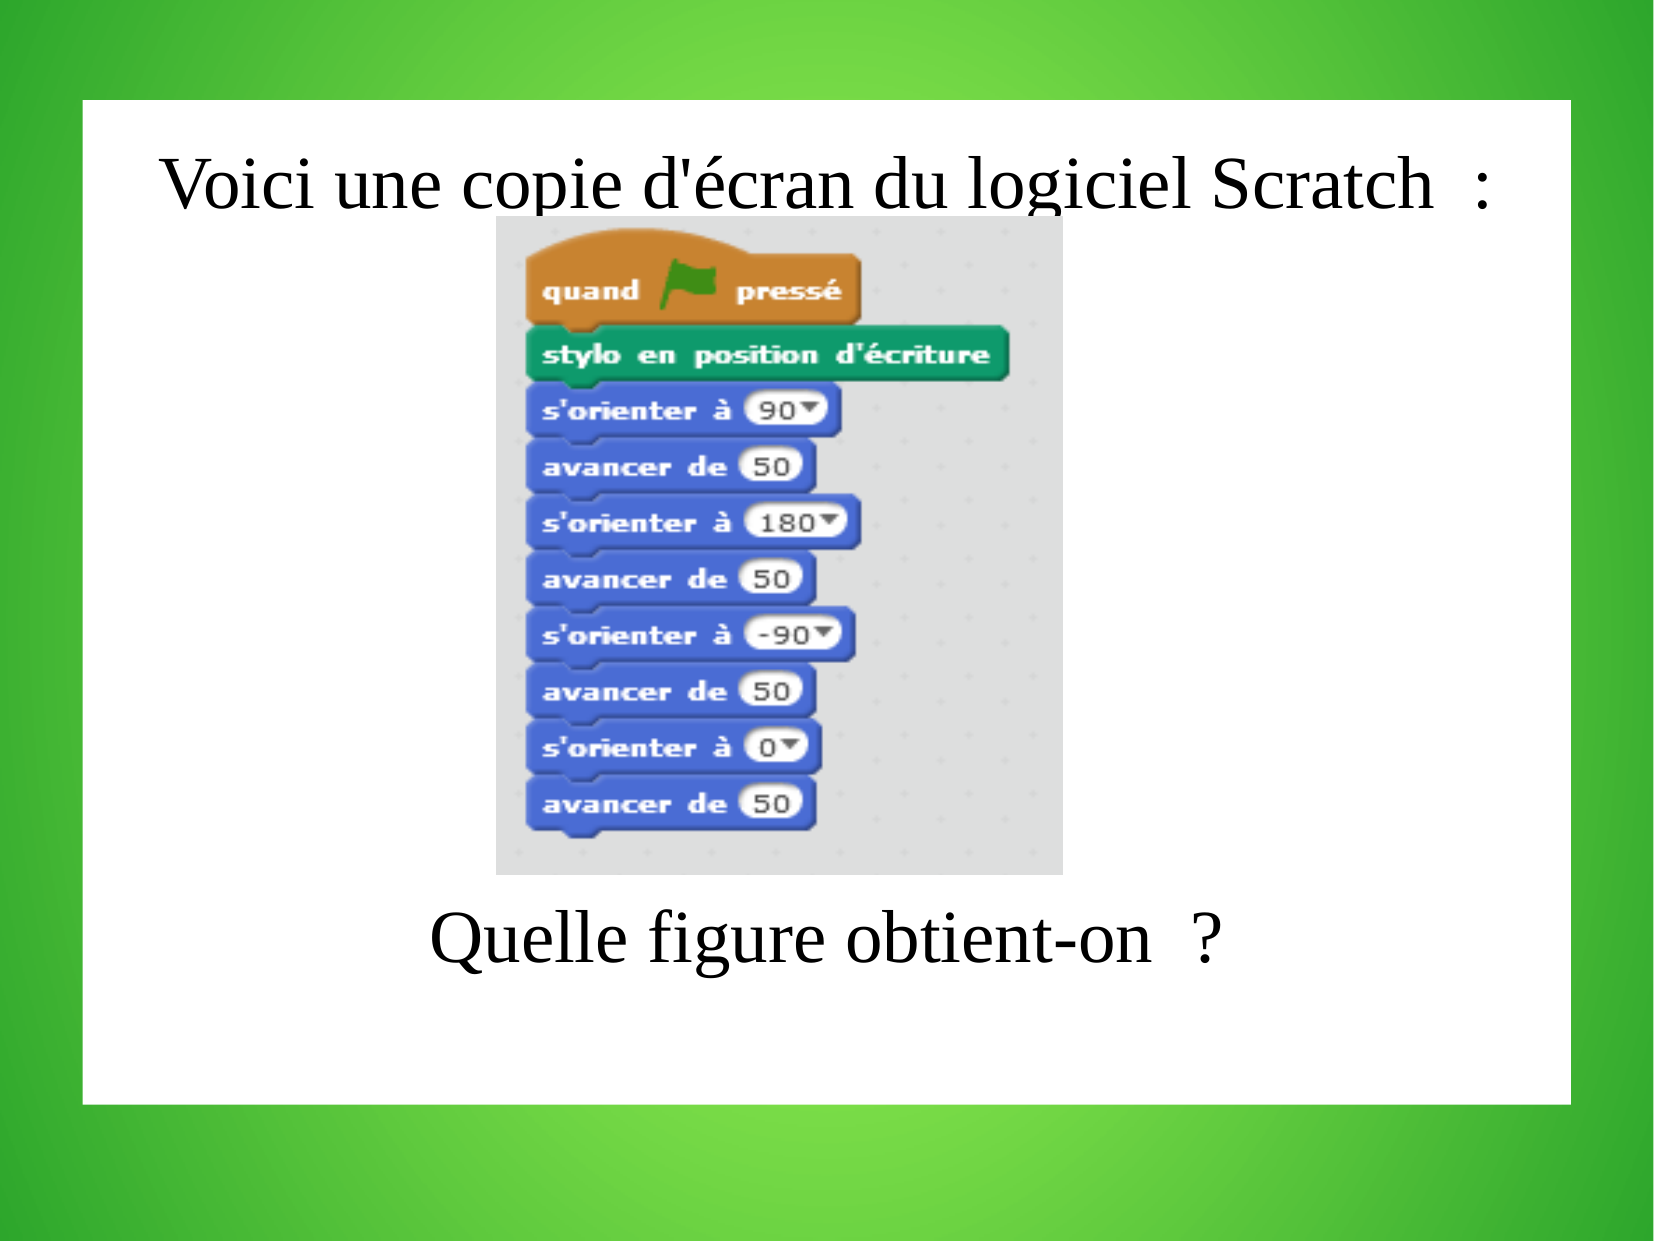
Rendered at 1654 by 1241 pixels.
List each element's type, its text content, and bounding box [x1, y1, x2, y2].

picture [0, 0, 1654, 1241]
subtitle Voici une copie d'écran du logiciel Scratch : Quelle figure obtient-on ? [82, 120, 1571, 1085]
